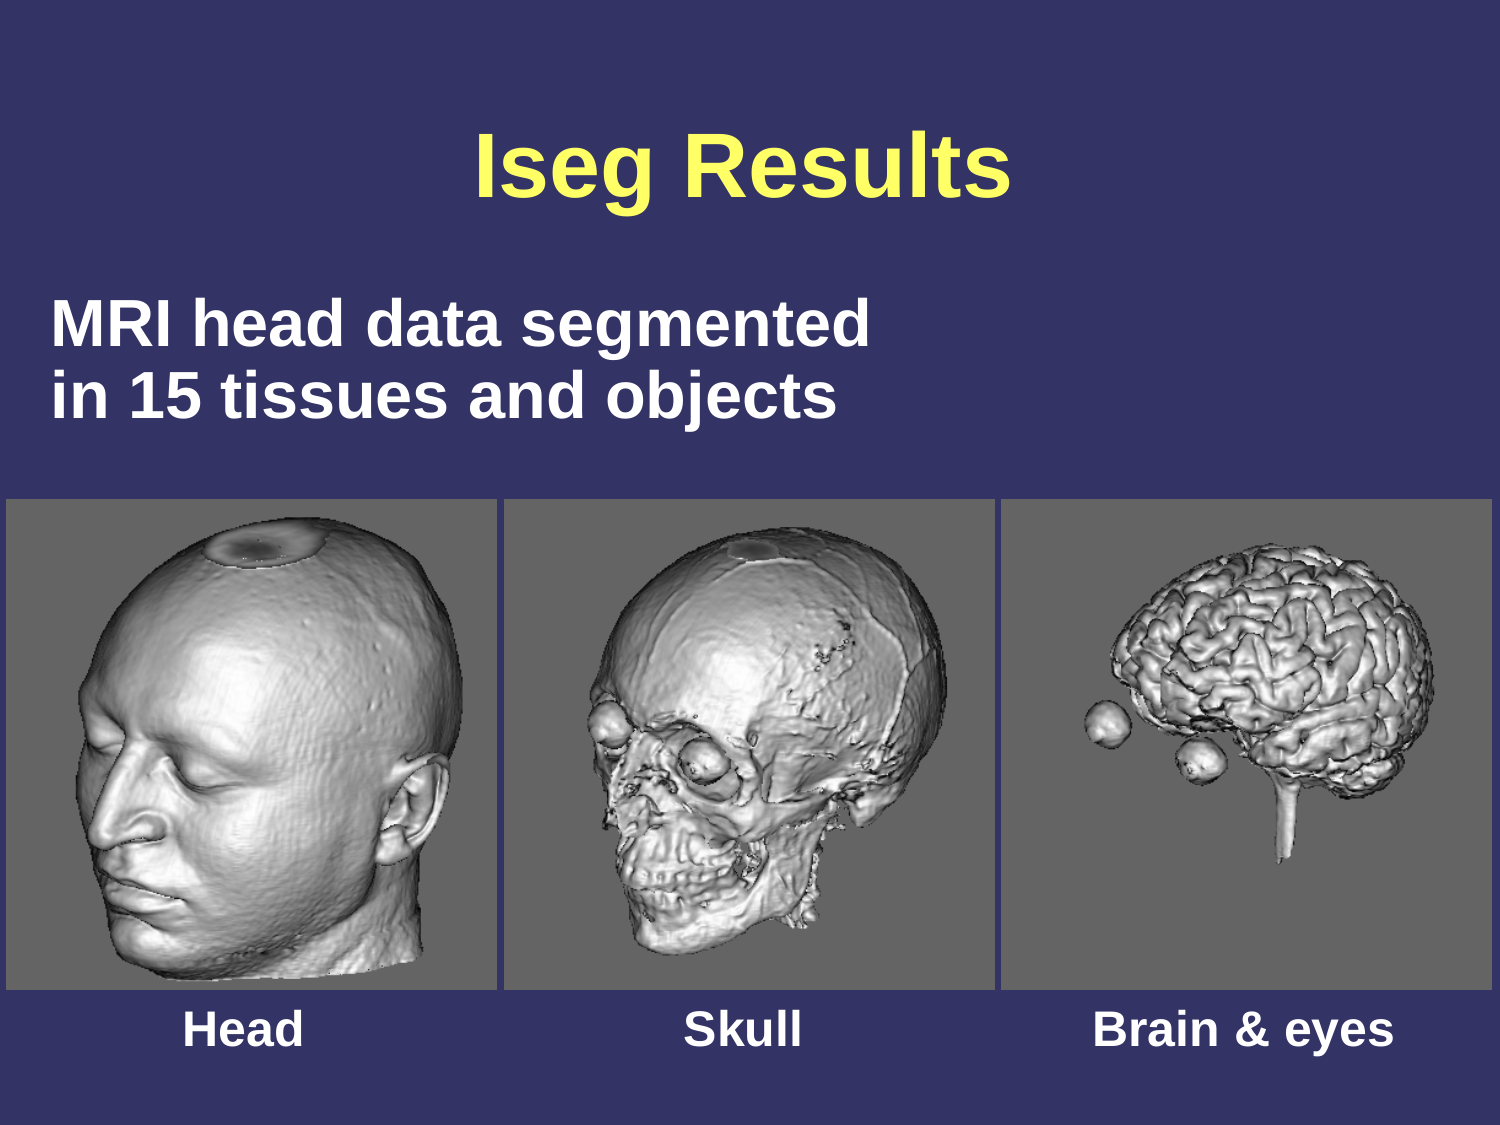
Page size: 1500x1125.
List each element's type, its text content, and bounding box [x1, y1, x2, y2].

list MRI head data segmented in 15 tissues and objects [35, 272, 1046, 455]
picture [504, 499, 995, 990]
title Iseg Results [99, 37, 1388, 225]
text_box Brain & eyes [1064, 989, 1423, 1065]
text_box Skull [564, 989, 923, 1065]
picture [6, 499, 497, 990]
text_box Head [64, 989, 423, 1065]
picture [1001, 499, 1492, 990]
